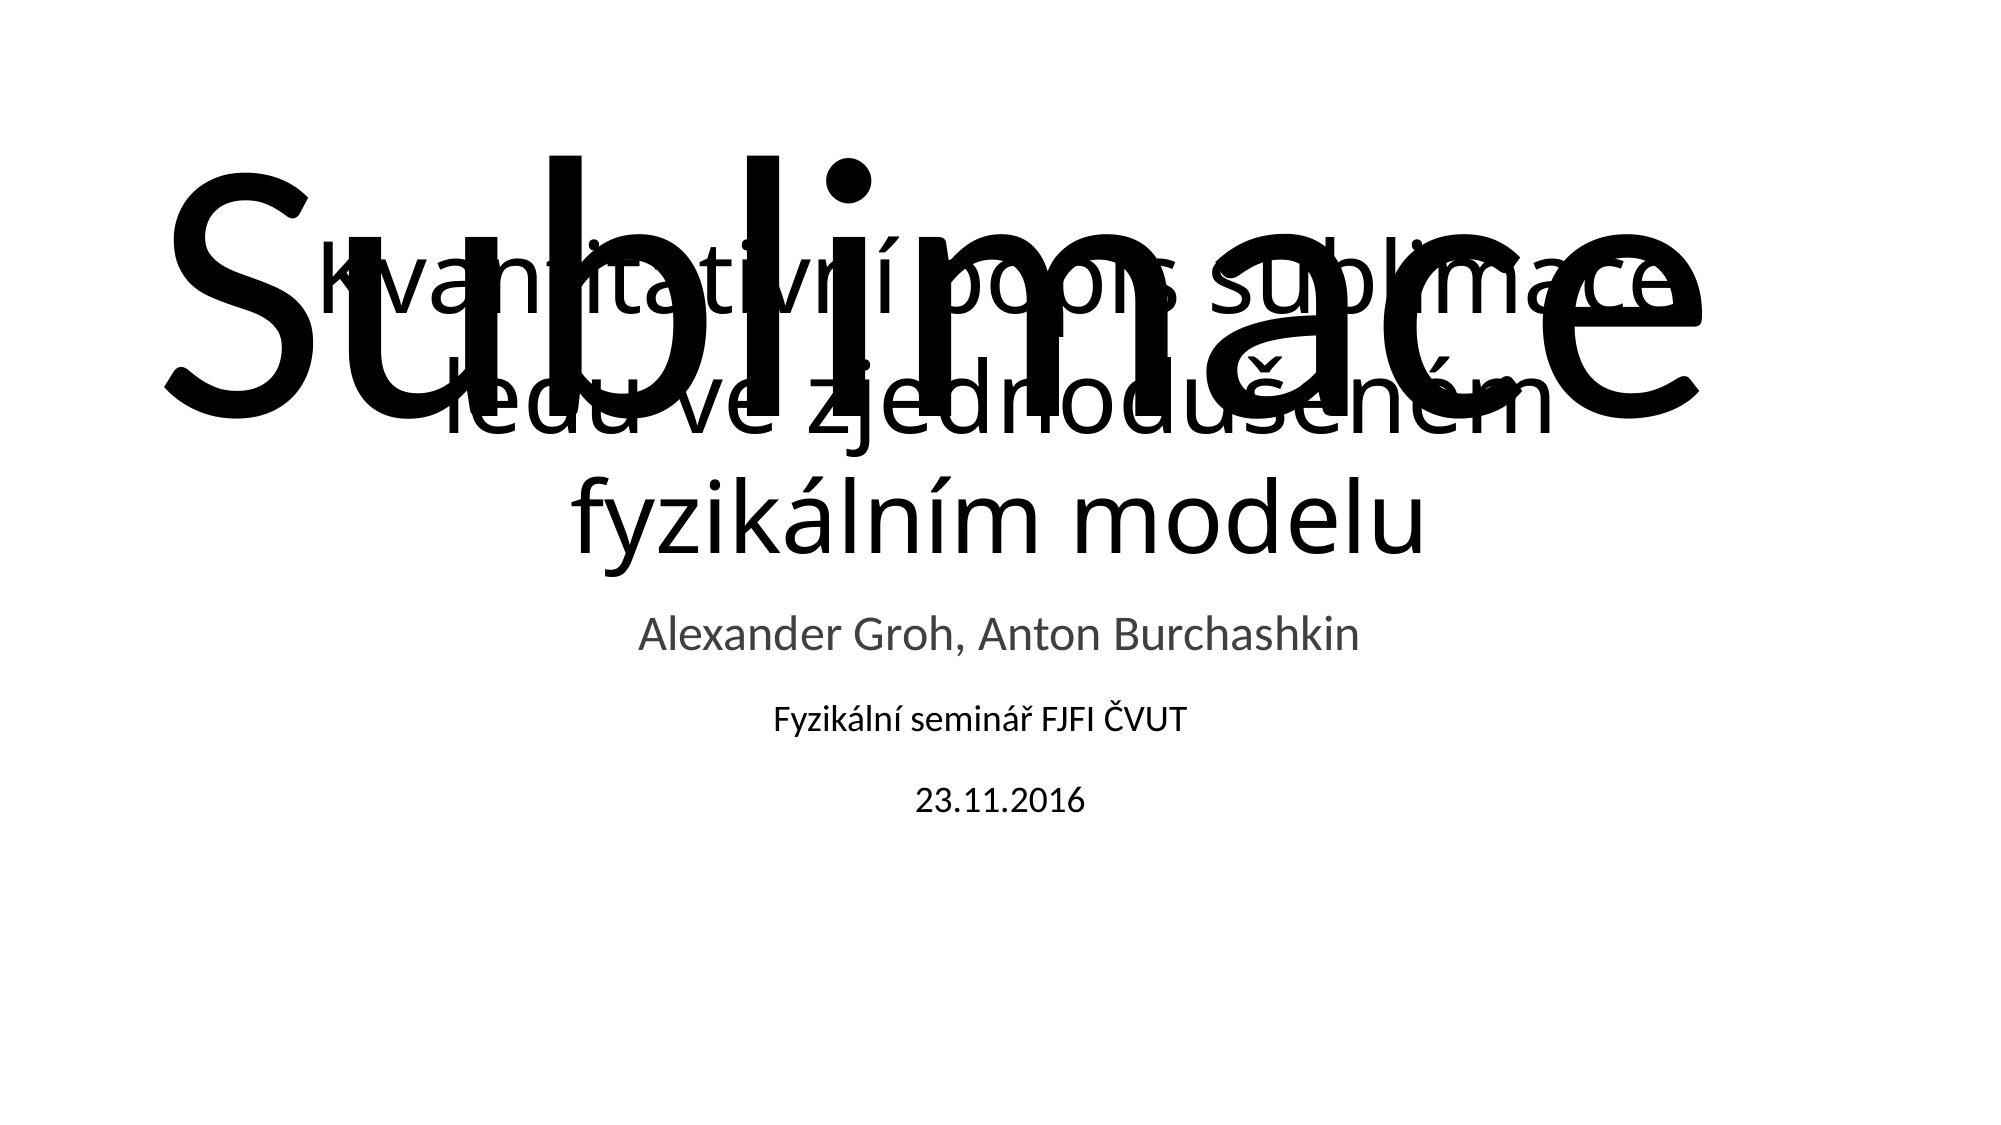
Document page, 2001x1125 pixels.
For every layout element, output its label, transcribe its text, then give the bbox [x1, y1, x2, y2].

text_box Fyzikální seminář FJFI ČVUT [758, 686, 1242, 747]
subtitle Alexander Groh, Anton Burchashkin [249, 592, 1750, 704]
text_box 23.11.2016 [899, 767, 1122, 828]
title Kvantitativní popis sublimace ledu ve zjednodušeném fyzikálním modelu [249, 499, 1750, 581]
text_box Sublimace [139, 33, 2000, 499]
